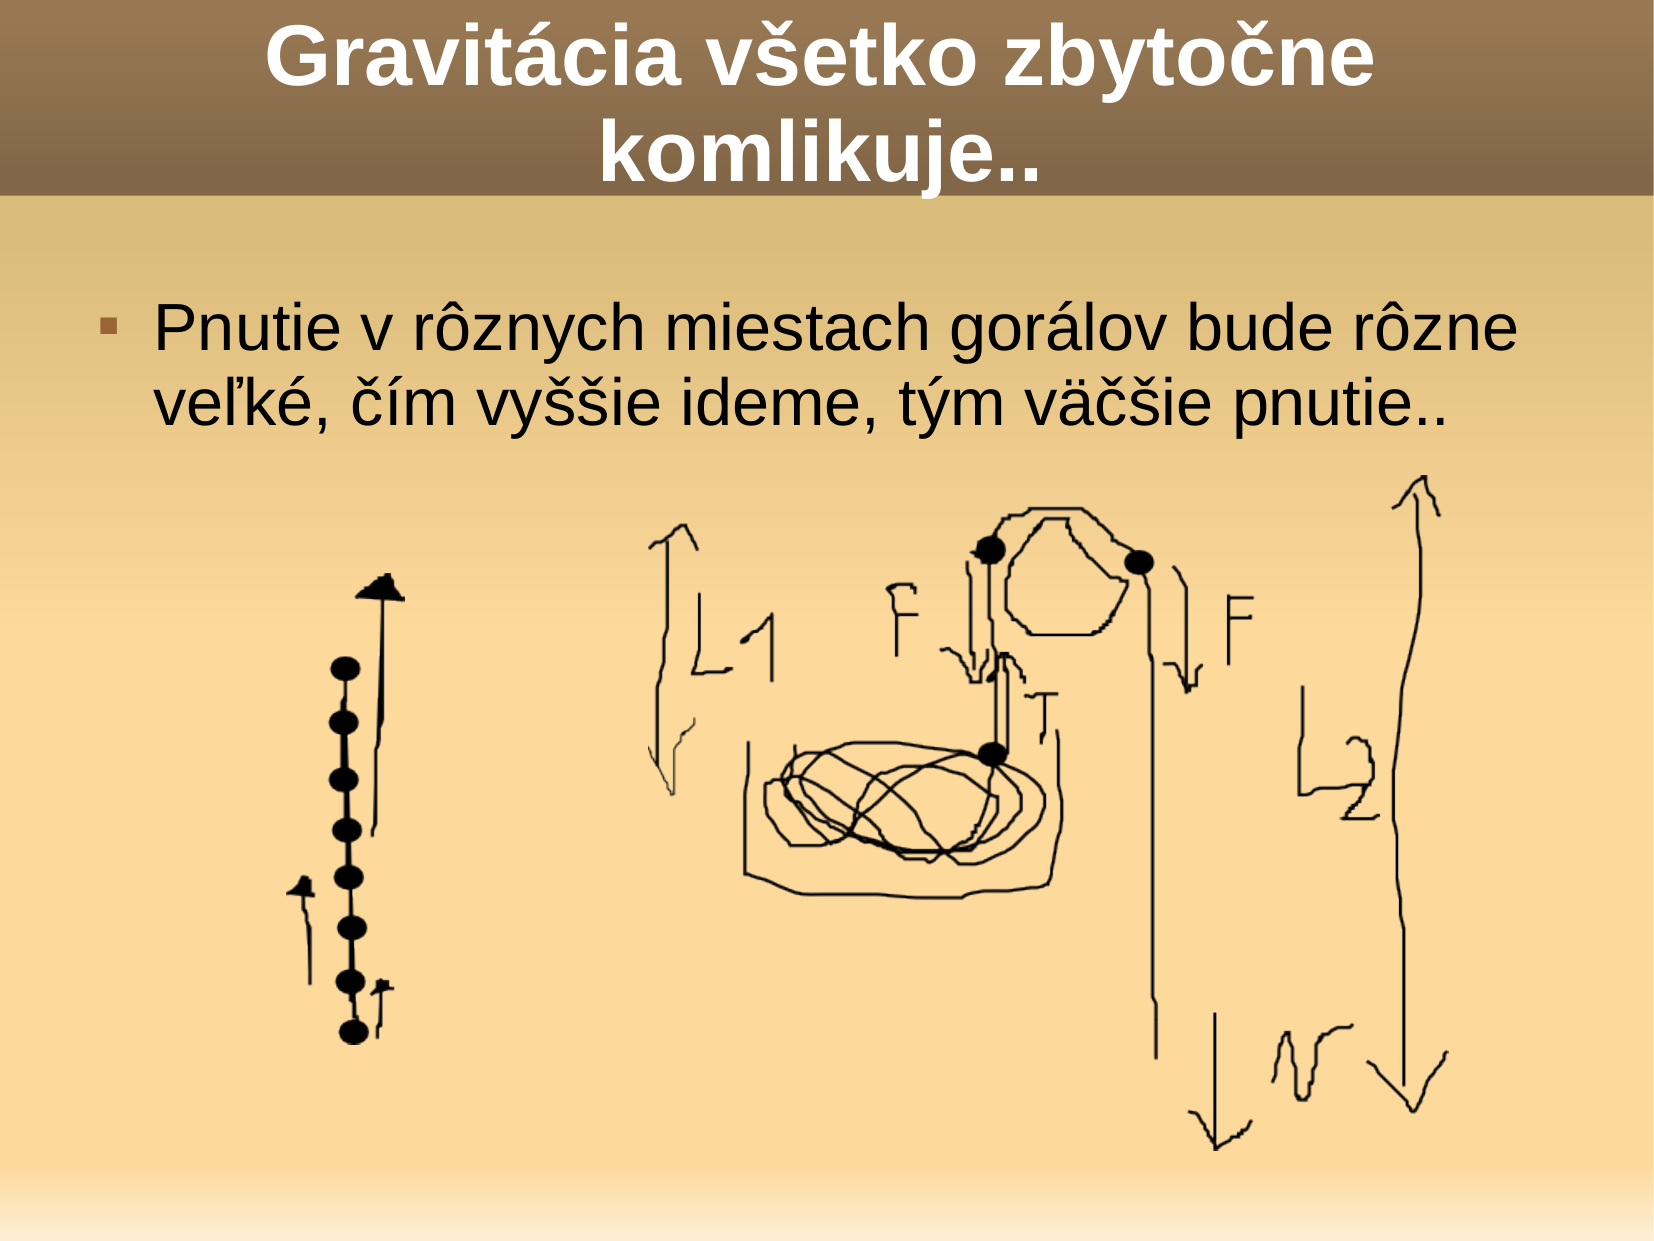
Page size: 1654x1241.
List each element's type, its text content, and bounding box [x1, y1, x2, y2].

picture [0, 0, 1654, 1241]
list Pnutie v rôznych miestach gorálov bude rôzne veľké, čím vyššie ideme, tým väčšie pnutie.. [82, 290, 1571, 1109]
title Gravitácia všetko zbytočne komlikuje.. [76, 0, 1565, 208]
